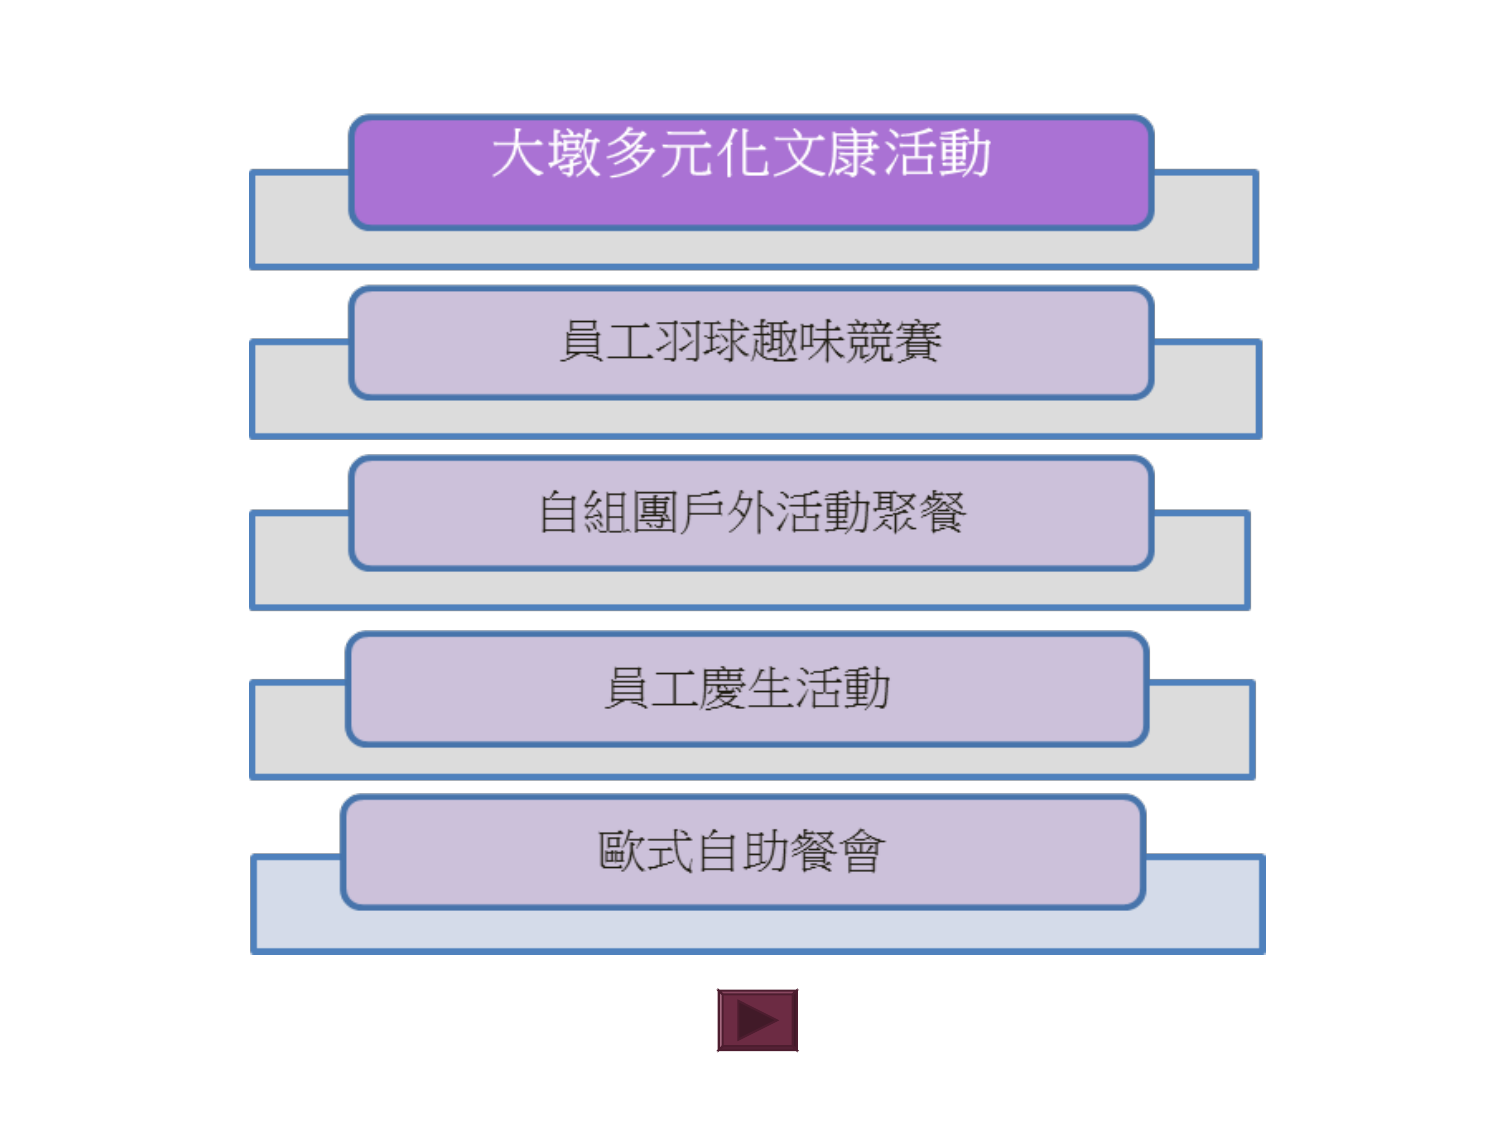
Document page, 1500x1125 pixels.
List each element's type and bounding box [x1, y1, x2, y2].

picture [249, 101, 1266, 955]
text_box [719, 990, 797, 1051]
